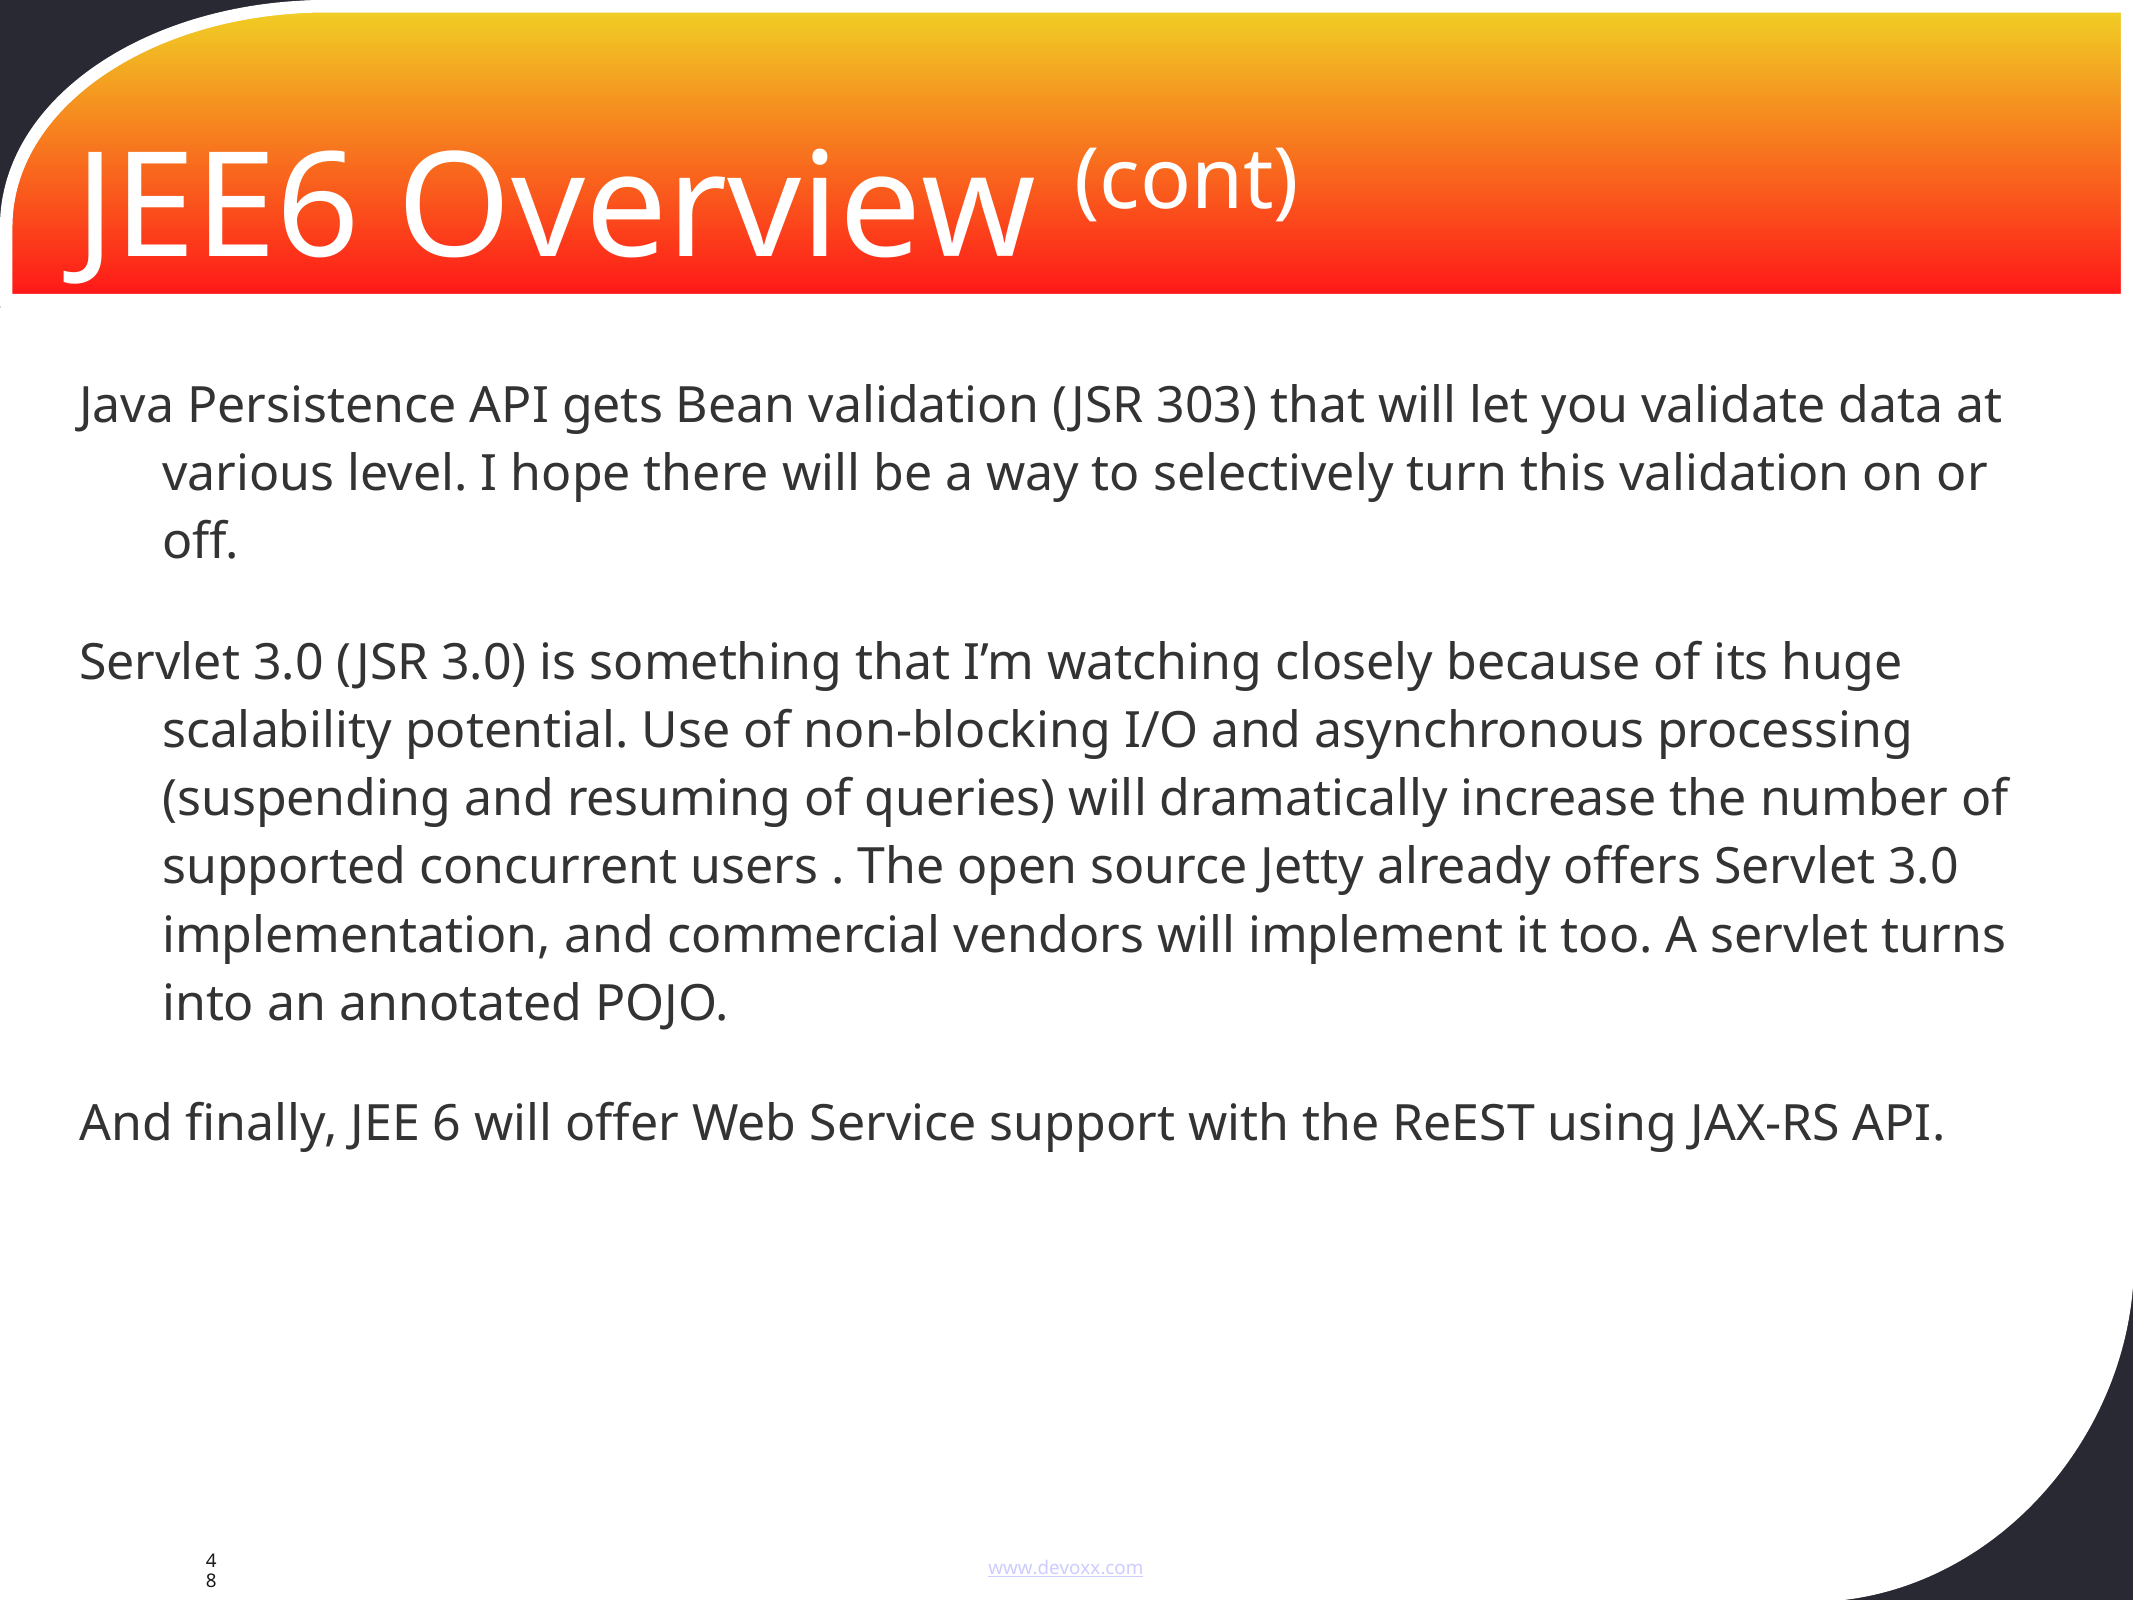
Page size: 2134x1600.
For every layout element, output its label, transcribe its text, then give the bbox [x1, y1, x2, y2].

list Java Persistence API gets Bean validation (JSR 303) that will let you validate data at various level. I hope there will be a way to selectively turn this validation on or off. Servlet 3.0 (JSR 3.0) is something that I’m watching closely because of its huge scalability potential. Use of non-blocking I/O and asynchronous processing (suspending and resuming of queries) will dramatically increase the number of supported concurrent users . The open source Jetty already offers Servlet 3.0 implementation, and commercial vendors will implement it too. A servlet turns into an annotated POJO. And finally, JEE 6 will offer Web Service support with the ReEST using JAX-RS API. [68, 358, 2032, 1517]
text_box JEE6 Overview (cont)‏ [75, 56, 2036, 286]
